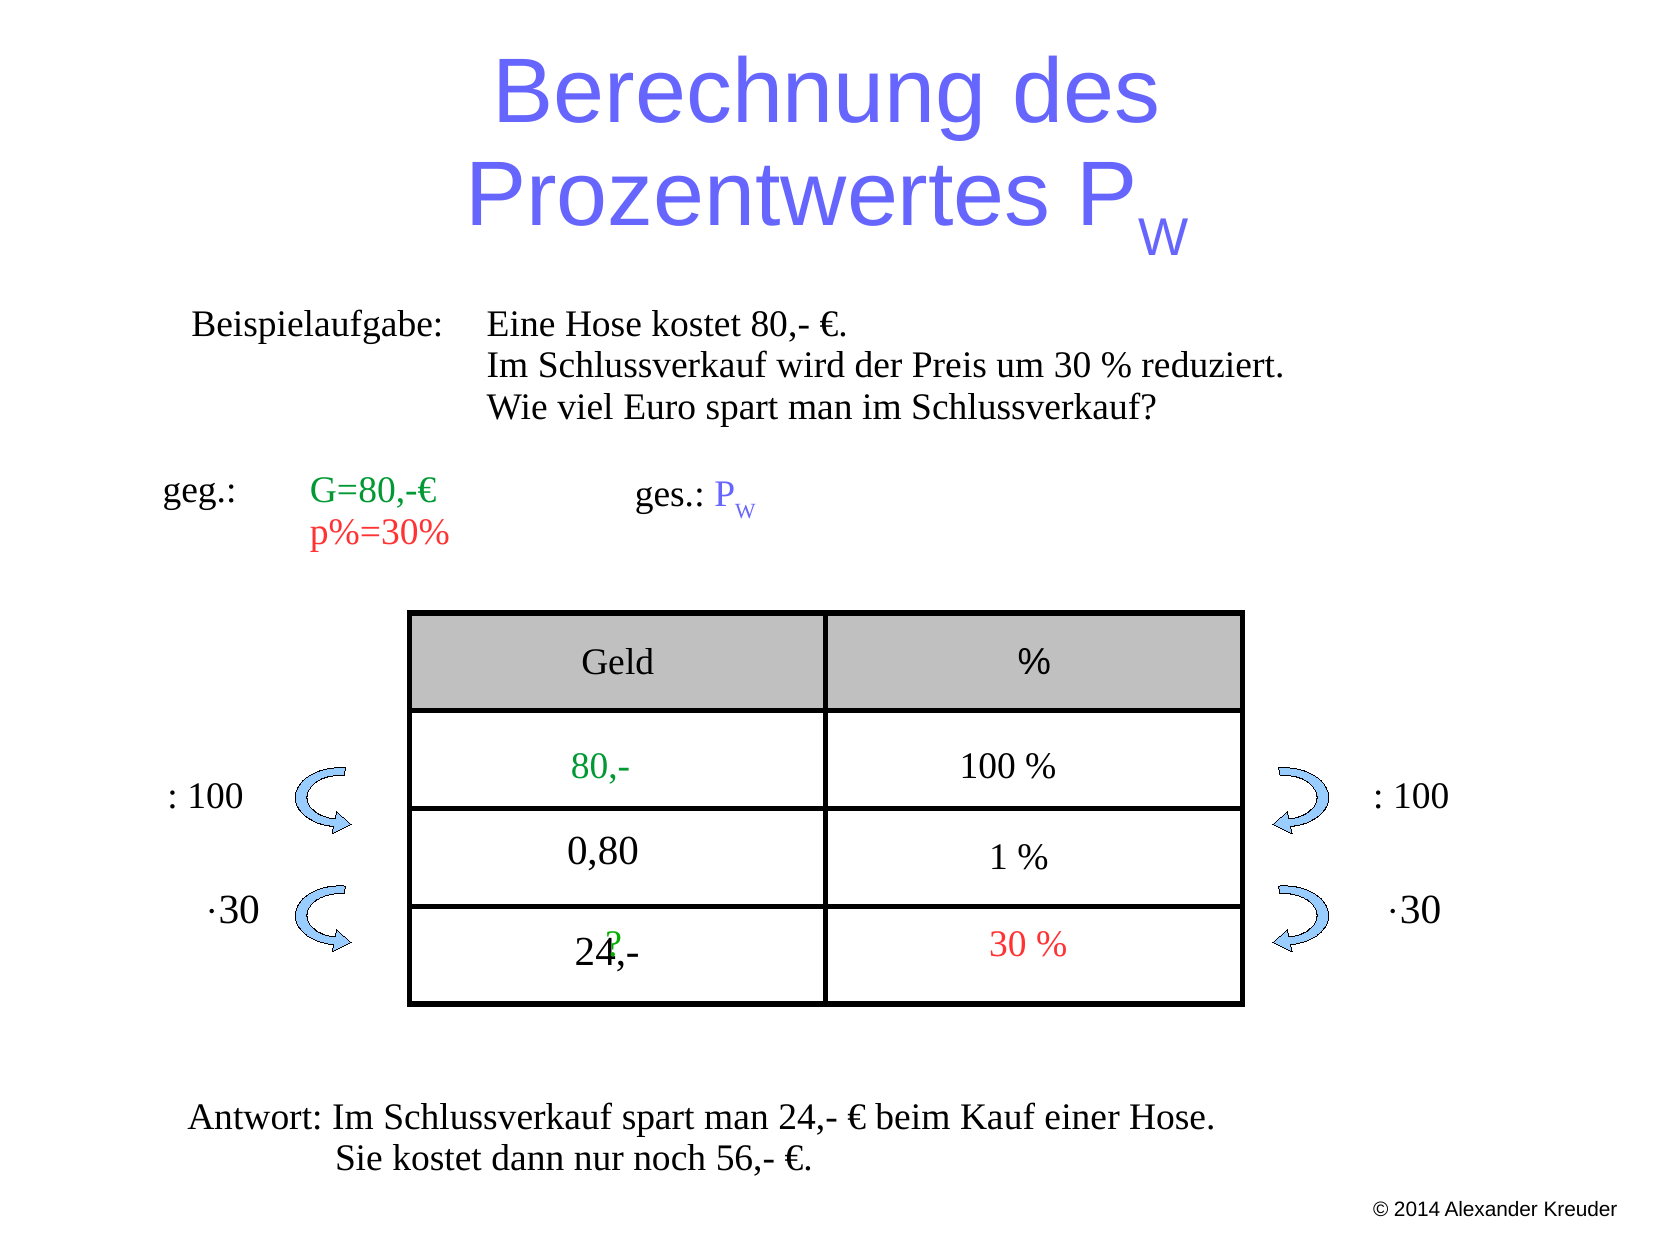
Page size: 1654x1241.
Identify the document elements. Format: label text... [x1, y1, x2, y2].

chart [1374, 885, 1447, 933]
chart [561, 827, 646, 875]
text_box : 100 [152, 767, 259, 826]
text_box [1272, 767, 1329, 834]
chart [566, 928, 646, 975]
text_box 100 % [944, 738, 1072, 796]
title Berechnung des Prozentwertes PW [82, 39, 1571, 267]
text_box [295, 767, 352, 834]
table_cell [828, 713, 1240, 806]
table_cell [828, 811, 1240, 904]
text_box 30 % [974, 915, 1083, 973]
text_box [1272, 885, 1329, 952]
table_cell [828, 909, 1240, 1001]
text_box Beispielaufgabe: Eine Hose kostet 80,- €. Im Schlussverkauf wird der Preis um 30 % reduziert. Wie viel Euro spart man im Schlussverkauf? [176, 295, 1300, 438]
text_box [295, 885, 352, 952]
table_cell [412, 811, 823, 904]
text_box : 100 [1358, 767, 1465, 826]
text_box ges.: PW [620, 465, 771, 532]
text_box 1 % [974, 828, 1064, 887]
text_box 80,- [556, 738, 646, 796]
text_box ? [590, 915, 638, 973]
table_header % [828, 616, 1240, 708]
text_box Antwort: Im Schlussverkauf spart man 24,- € beim Kauf einer Hose. Sie kostet dann nur noch 56,- €. [172, 1088, 1231, 1189]
chart [193, 885, 266, 933]
table_header Geld [412, 616, 823, 708]
table_cell [412, 713, 823, 806]
table_cell [412, 909, 823, 1001]
text_box geg.: G=80,-€ p%=30% [147, 462, 465, 562]
